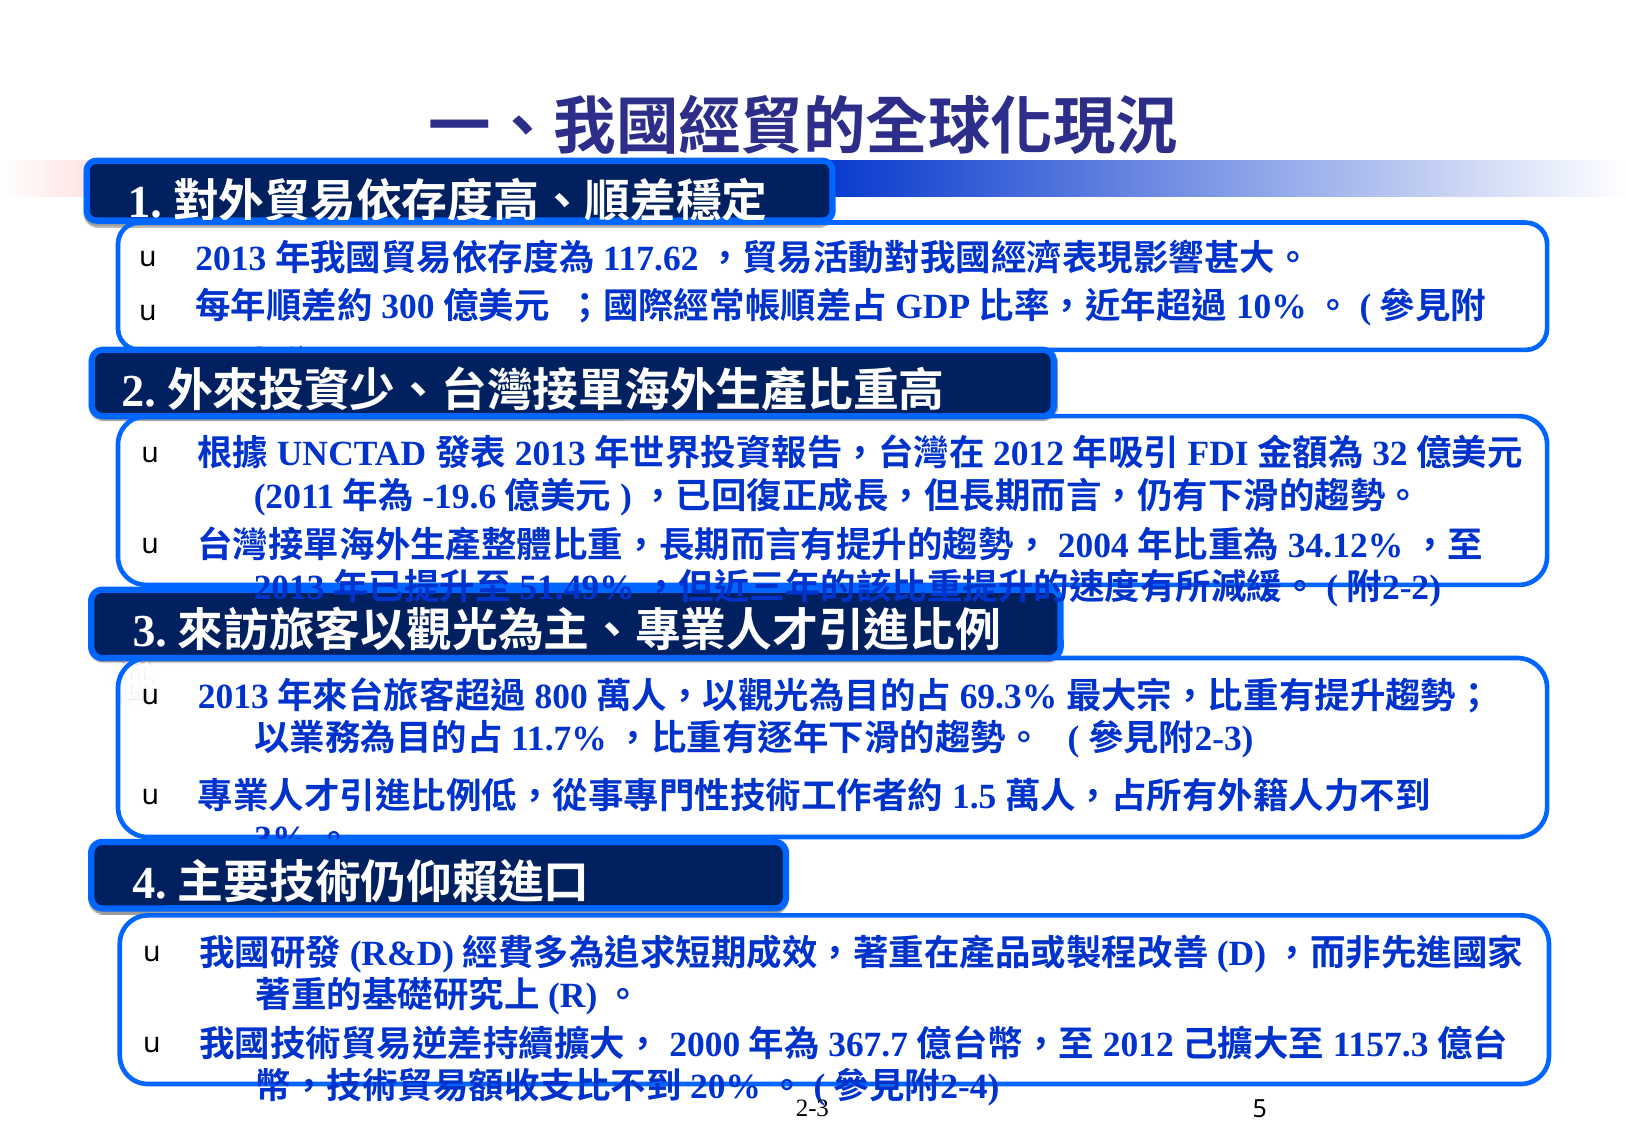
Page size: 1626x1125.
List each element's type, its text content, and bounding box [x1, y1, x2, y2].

text_box 1.對外貿易依存度高、順差穩定 [86, 160, 833, 221]
text_box 2-3 [712, 1084, 913, 1125]
text_box 我國研發(R&D)經費多為追求短期成效，著重在產品或製程改善(D)，而非先進國家著重的基礎研究上(R)。 我國技術貿易逆差持續擴大，2000年為367.7億台幣，至2012己擴大至1157.3億台幣，技術貿易額收支比不到20%。(參見附2-4) [119, 915, 1549, 1085]
text_box 3.來訪旅客以觀光為主、專業人才引進比例低 [91, 589, 1061, 659]
text_box 一、我國經貿的全球化現況 [121, 41, 1486, 126]
text_box 2013年來台旅客超過800萬人，以觀光為目的占69.3%最大宗，比重有提升趨勢；以業務為目的占11.7%，比重有逐年下滑的趨勢。 (參見附2-3) 專業人才引進比例低，從事專門性技術工作者約1.5萬人，占所有外籍人力不到3%。 [117, 657, 1548, 838]
text_box 2.外來投資少、台灣接單海外生產比重高 [91, 349, 1054, 417]
text_box 5 [1237, 1085, 1617, 1125]
text_box 1.對外貿易依存度高、順差穩定 [502, 205, 530, 221]
text_box 根據UNCTAD發表2013年世界投資報告，台灣在2012年吸引FDI金額為32億美元(2011年為-19.6億美元)，已回復正成長，但長期而言，仍有下滑的趨勢。 台灣接單海外生產整體比重，長期而言有提升的趨勢，2004年比重為34.12%，至2013年已提升至51.49%，但近三年的該比重提升的速度有所減緩。(附2-2) [117, 416, 1548, 585]
text_box 2013年我國貿易依存度為117.62，貿易活動對我國經濟表現影響甚大。 每年順差約300億美元 ；國際經常帳順差占GDP比率，近年超過10%。(參見附2-1) [117, 222, 1548, 350]
text_box 1.對外貿易依存度高、順差穩定 [688, 204, 713, 221]
text_box 4.主要技術仍仰賴進口 [91, 842, 787, 909]
